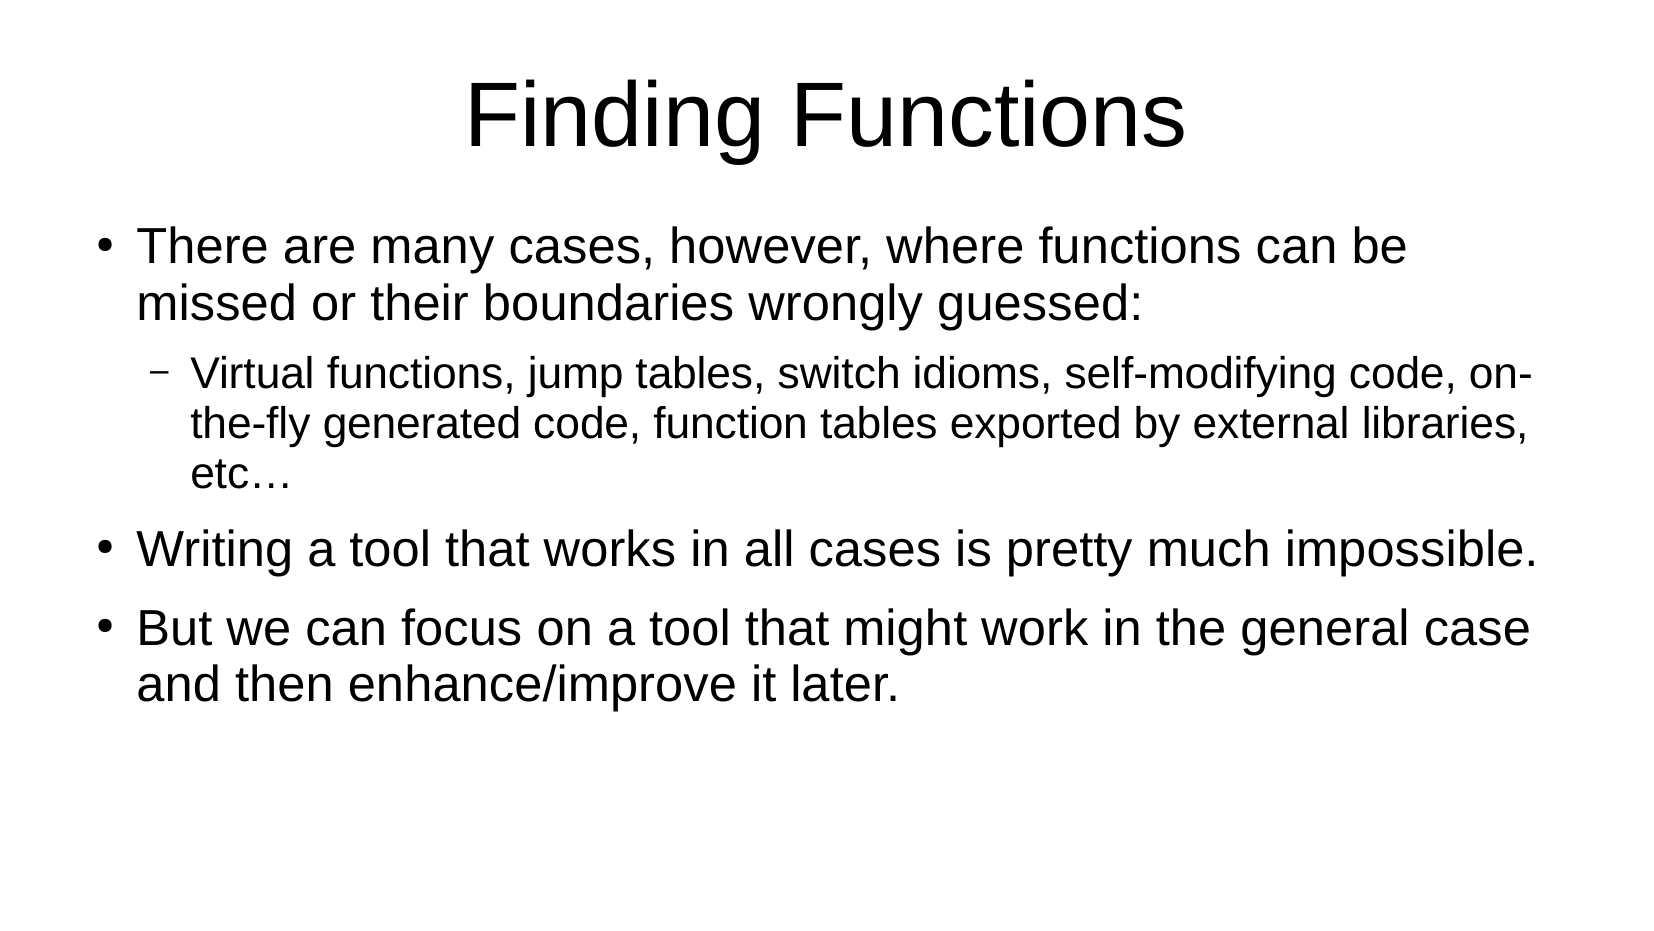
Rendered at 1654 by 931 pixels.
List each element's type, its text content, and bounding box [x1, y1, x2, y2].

list There are many cases, however, where functions can be missed or their boundaries wrongly guessed: Virtual functions, jump tables, switch idioms, self-modifying code, on-the-fly generated code, function tables exported by external libraries, etc… Writing a tool that works in all cases is pretty much impossible. But we can focus on a tool that might work in the general case and then enhance/improve it later. [82, 217, 1571, 758]
title Finding Functions [82, 37, 1571, 193]
